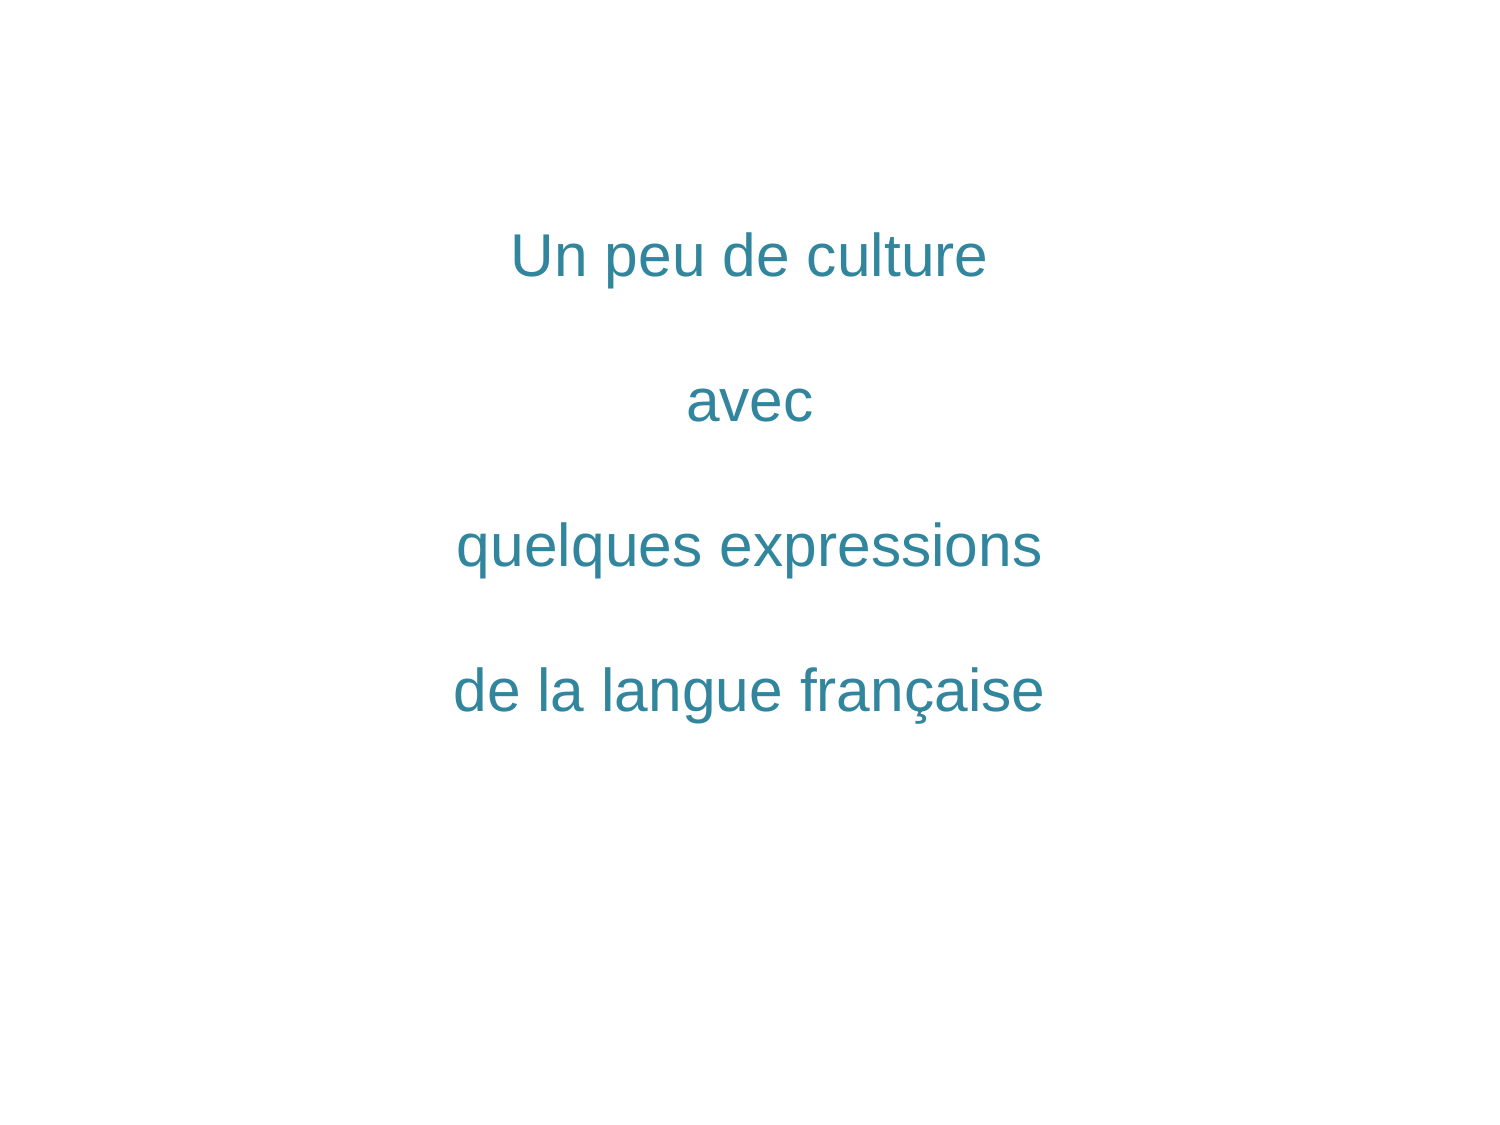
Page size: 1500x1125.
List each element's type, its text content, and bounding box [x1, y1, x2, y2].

title Un peu de culture avec quelques expressions de la langue française [112, 208, 1388, 732]
text_box [225, 637, 1276, 926]
